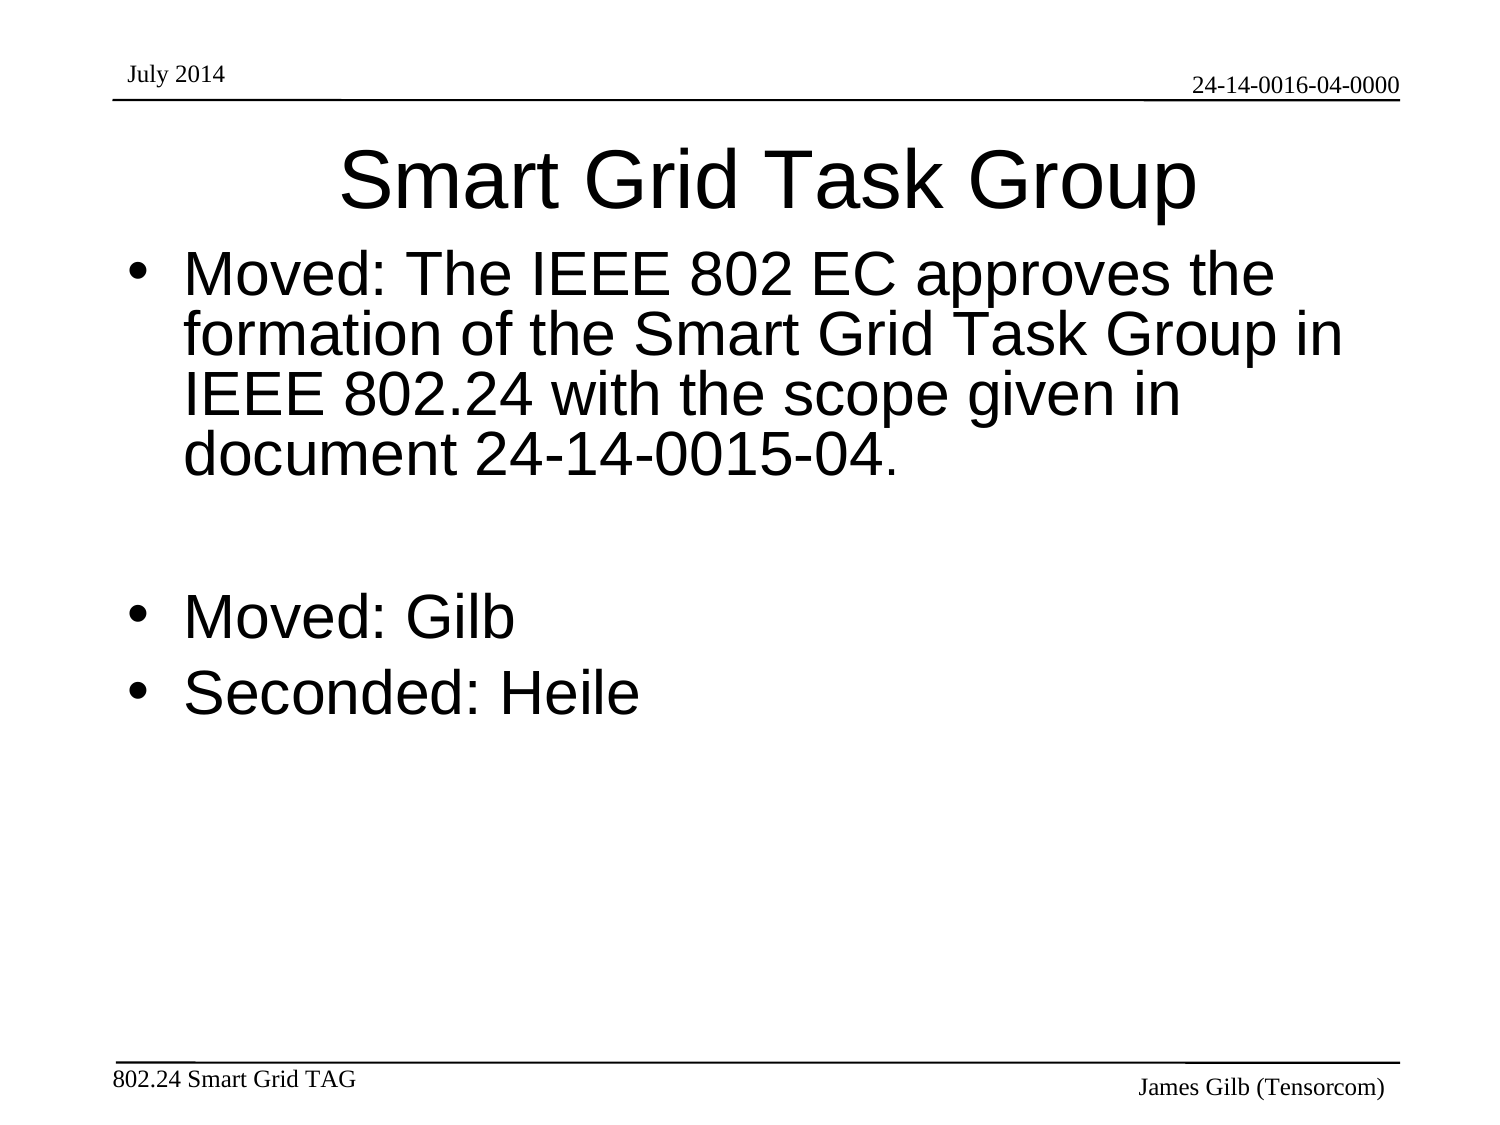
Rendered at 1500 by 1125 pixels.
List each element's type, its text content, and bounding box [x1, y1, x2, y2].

title Smart Grid Task Group [112, 112, 1425, 238]
list Moved: The IEEE 802 EC approves the formation of the Smart Grid Task Group in IEEE 802.24 with the scope given in document 24-14-0015-04. Moved: Gilb Seconded: Heile [112, 240, 1425, 1051]
